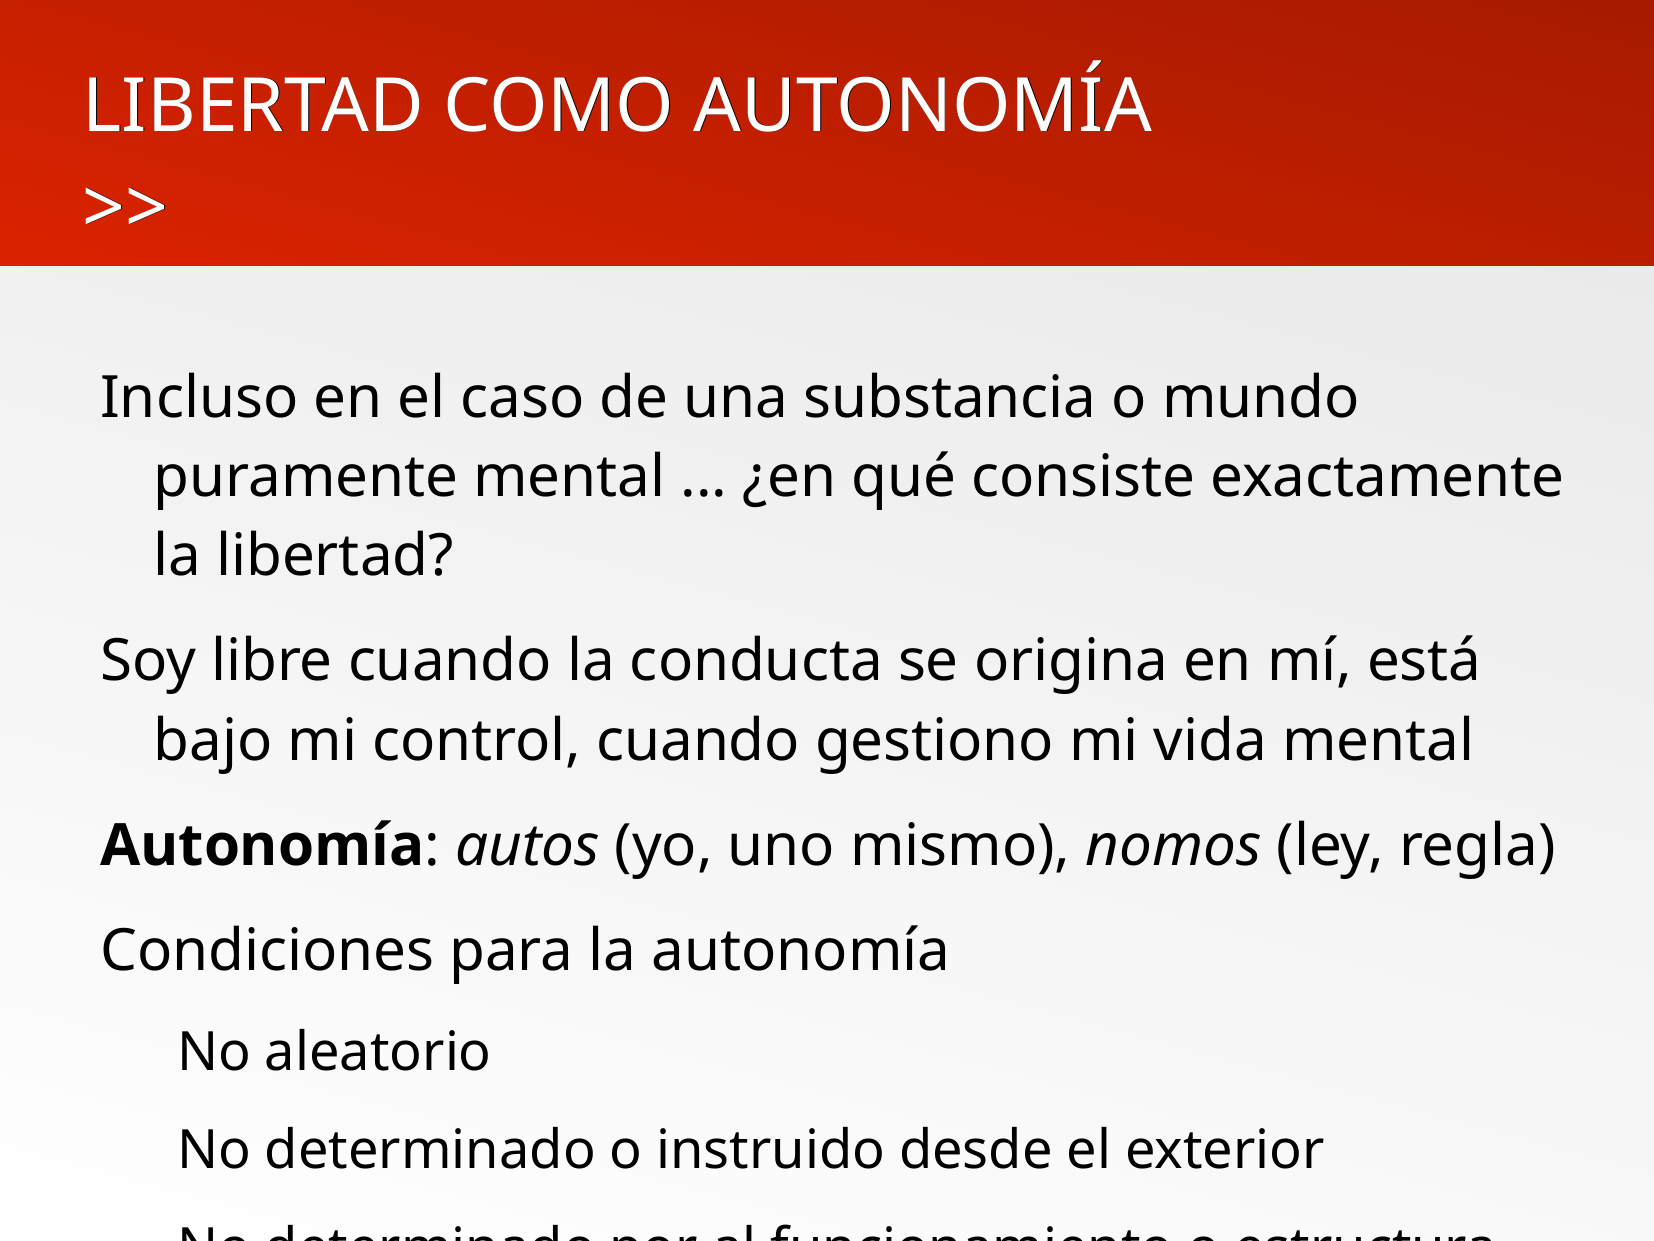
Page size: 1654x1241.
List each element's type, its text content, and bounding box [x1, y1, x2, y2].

list Incluso en el caso de una substancia o mundo puramente mental ... ¿en qué consiste exactamente la libertad? Soy libre cuando la conducta se origina en mí, está bajo mi control, cuando gestiono mi vida mental Autonomía: autos (yo, uno mismo), nomos (ley, regla) Condiciones para la autonomía No aleatorio No determinado o instruido desde el exterior No determinado por al funcionamiento o estructura de un componente aislado No determinado por una estructura interna rígida [82, 355, 1571, 1209]
title LIBERTAD COMO AUTONOMÍA >> [82, 56, 1571, 250]
text_box [0, 0, 1654, 266]
